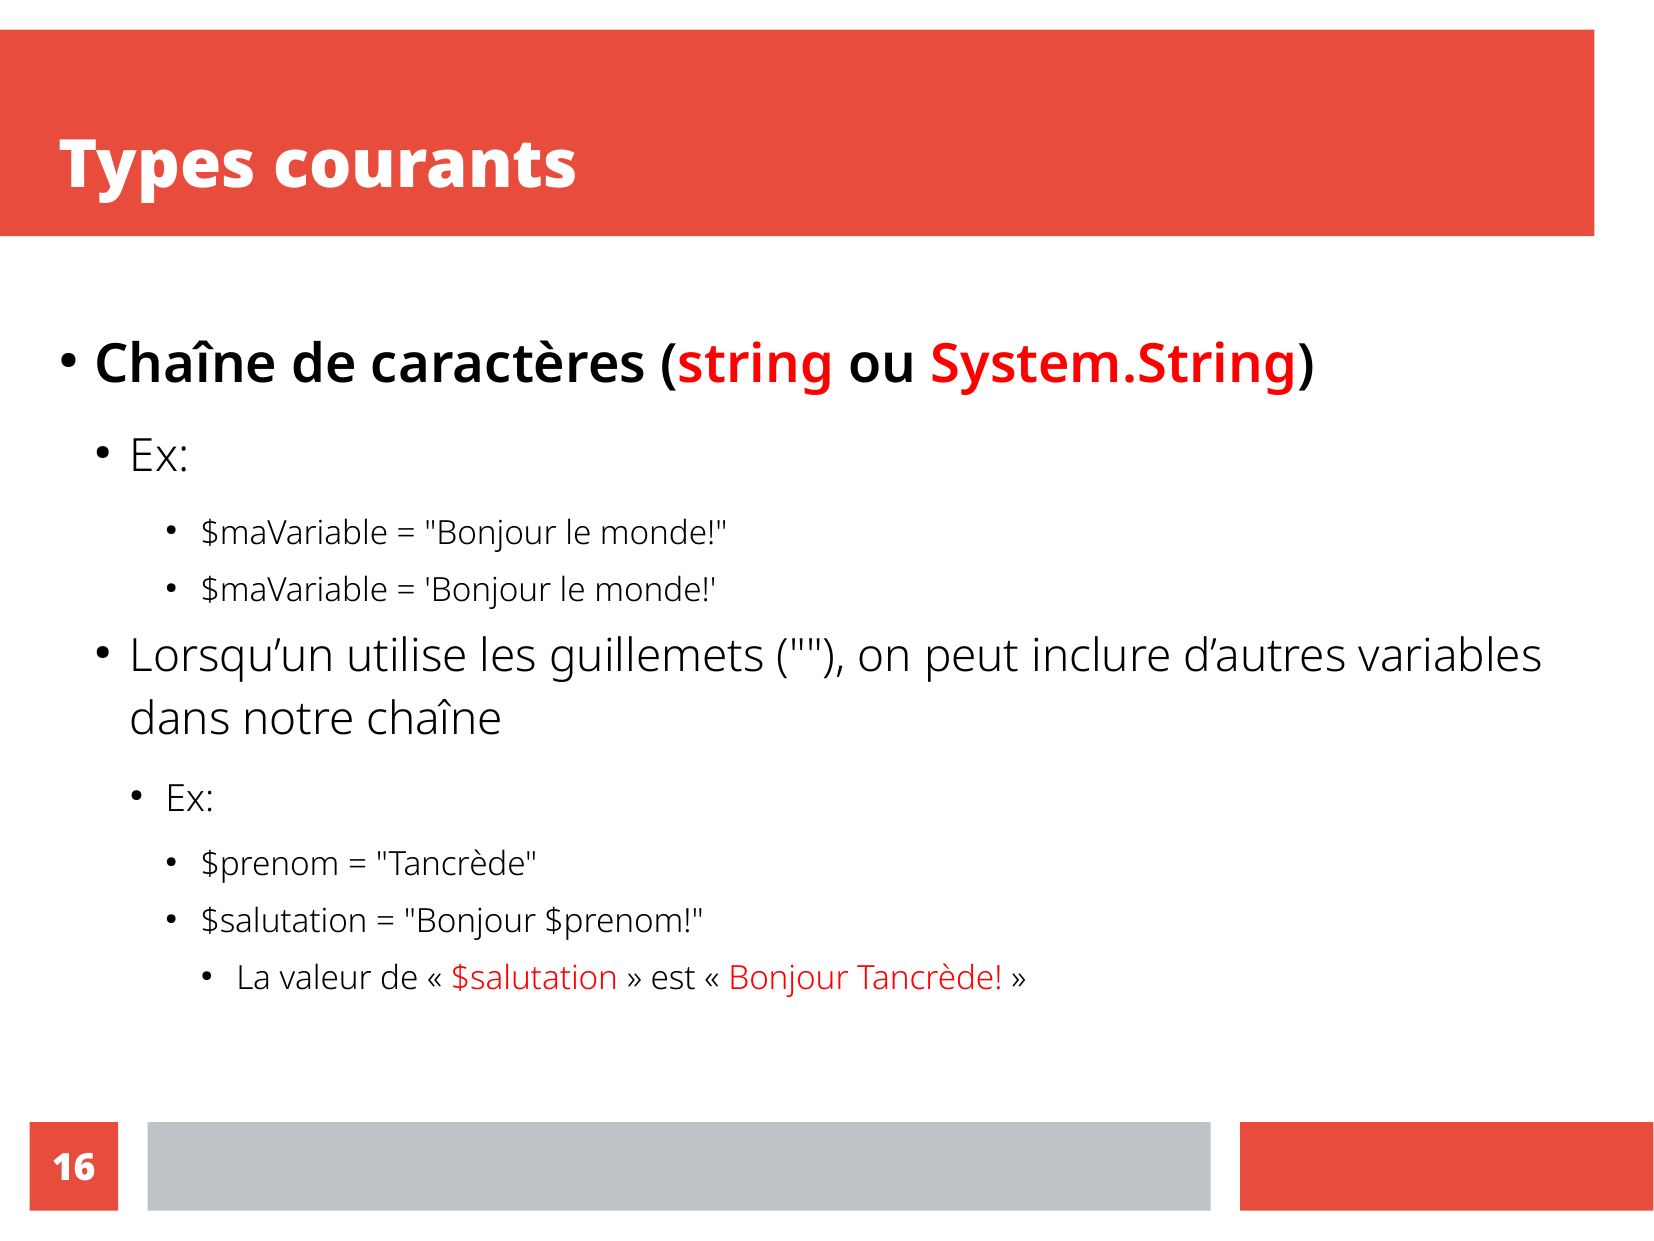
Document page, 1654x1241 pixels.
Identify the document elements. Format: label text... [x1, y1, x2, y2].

list Chaîne de caractères (string ou System.String) Ex: $maVariable = "Bonjour le monde!" $maVariable = 'Bonjour le monde!' Lorsqu’un utilise les guillemets (""), on peut inclure d’autres variables dans notre chaîne Ex: $prenom = "Tancrède" $salutation = "Bonjour $prenom!" La valeur de « $salutation » est « Bonjour Tancrède! » [59, 324, 1565, 1093]
title Types courants [59, 59, 1595, 207]
